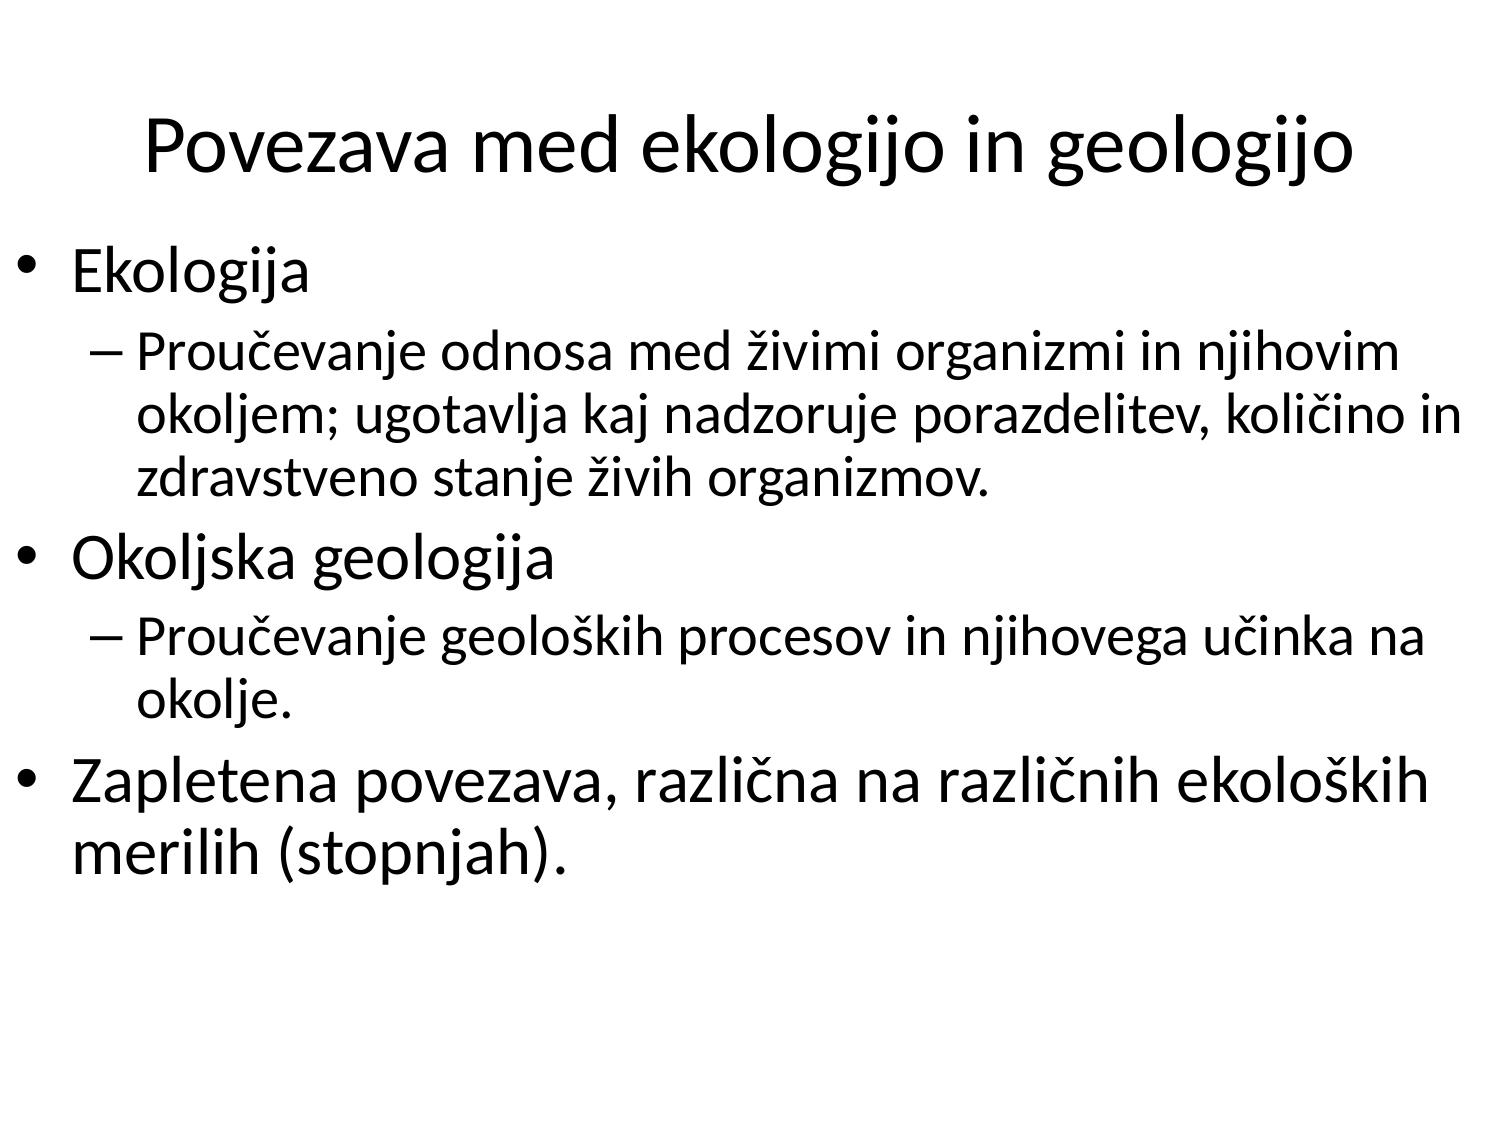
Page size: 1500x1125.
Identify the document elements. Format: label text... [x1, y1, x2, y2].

list Ekologija Proučevanje odnosa med živimi organizmi in njihovim okoljem; ugotavlja kaj nadzoruje porazdelitev, količino in zdravstveno stanje živih organizmov. Okoljska geologija Proučevanje geoloških procesov in njihovega učinka na okolje. Zapletena povezava, različna na različnih ekoloških merilih (stopnjah). [0, 219, 1500, 1125]
title Povezava med ekologijo in geologijo [75, 45, 1425, 219]
